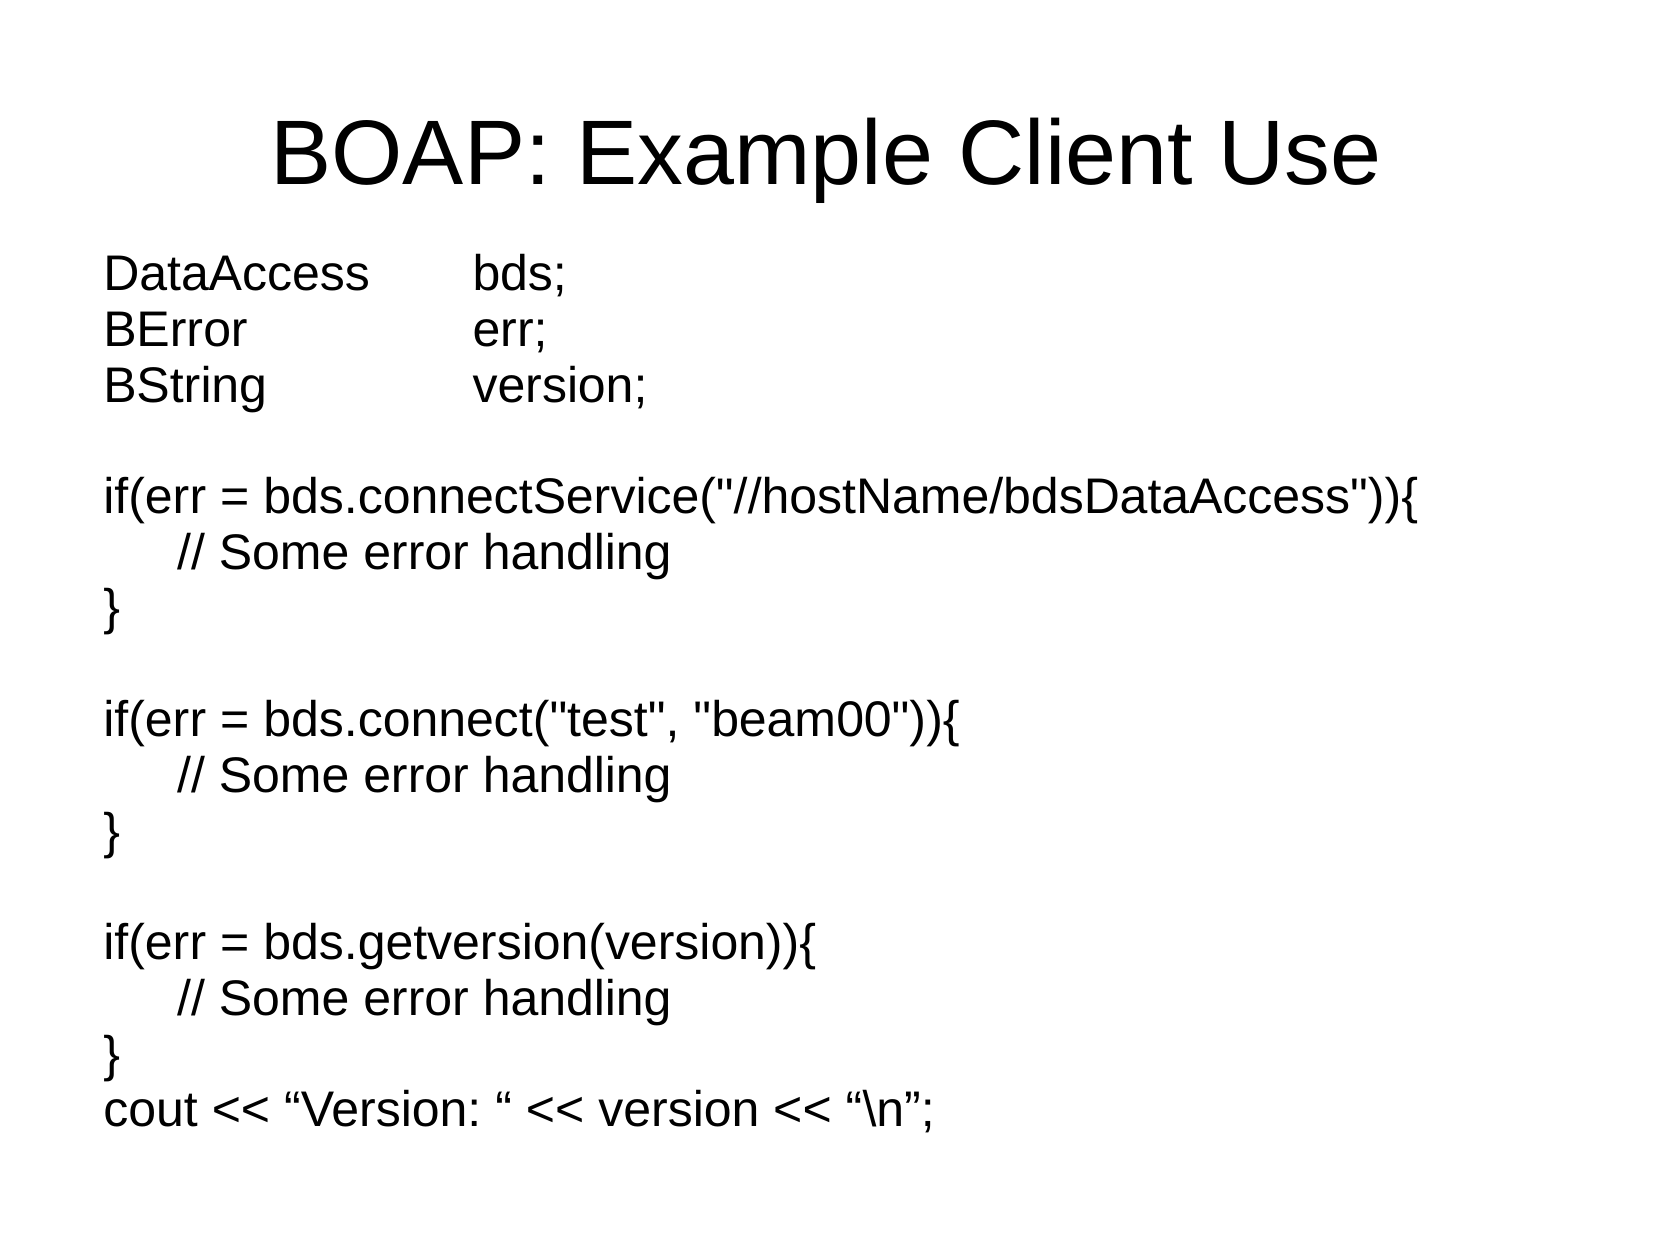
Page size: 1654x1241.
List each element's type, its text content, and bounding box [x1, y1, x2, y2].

title BOAP: Example Client Use [82, 56, 1571, 250]
text_box DataAccess bds; BError err; BString version; if(err = bds.connectService("//hostName/bdsDataAccess")){ // Some error handling } if(err = bds.connect("test", "beam00")){ // Some error handling } if(err = bds.getversion(version)){ // Some error handling } cout << “Version: “ << version << “\n”; [88, 237, 1565, 1152]
